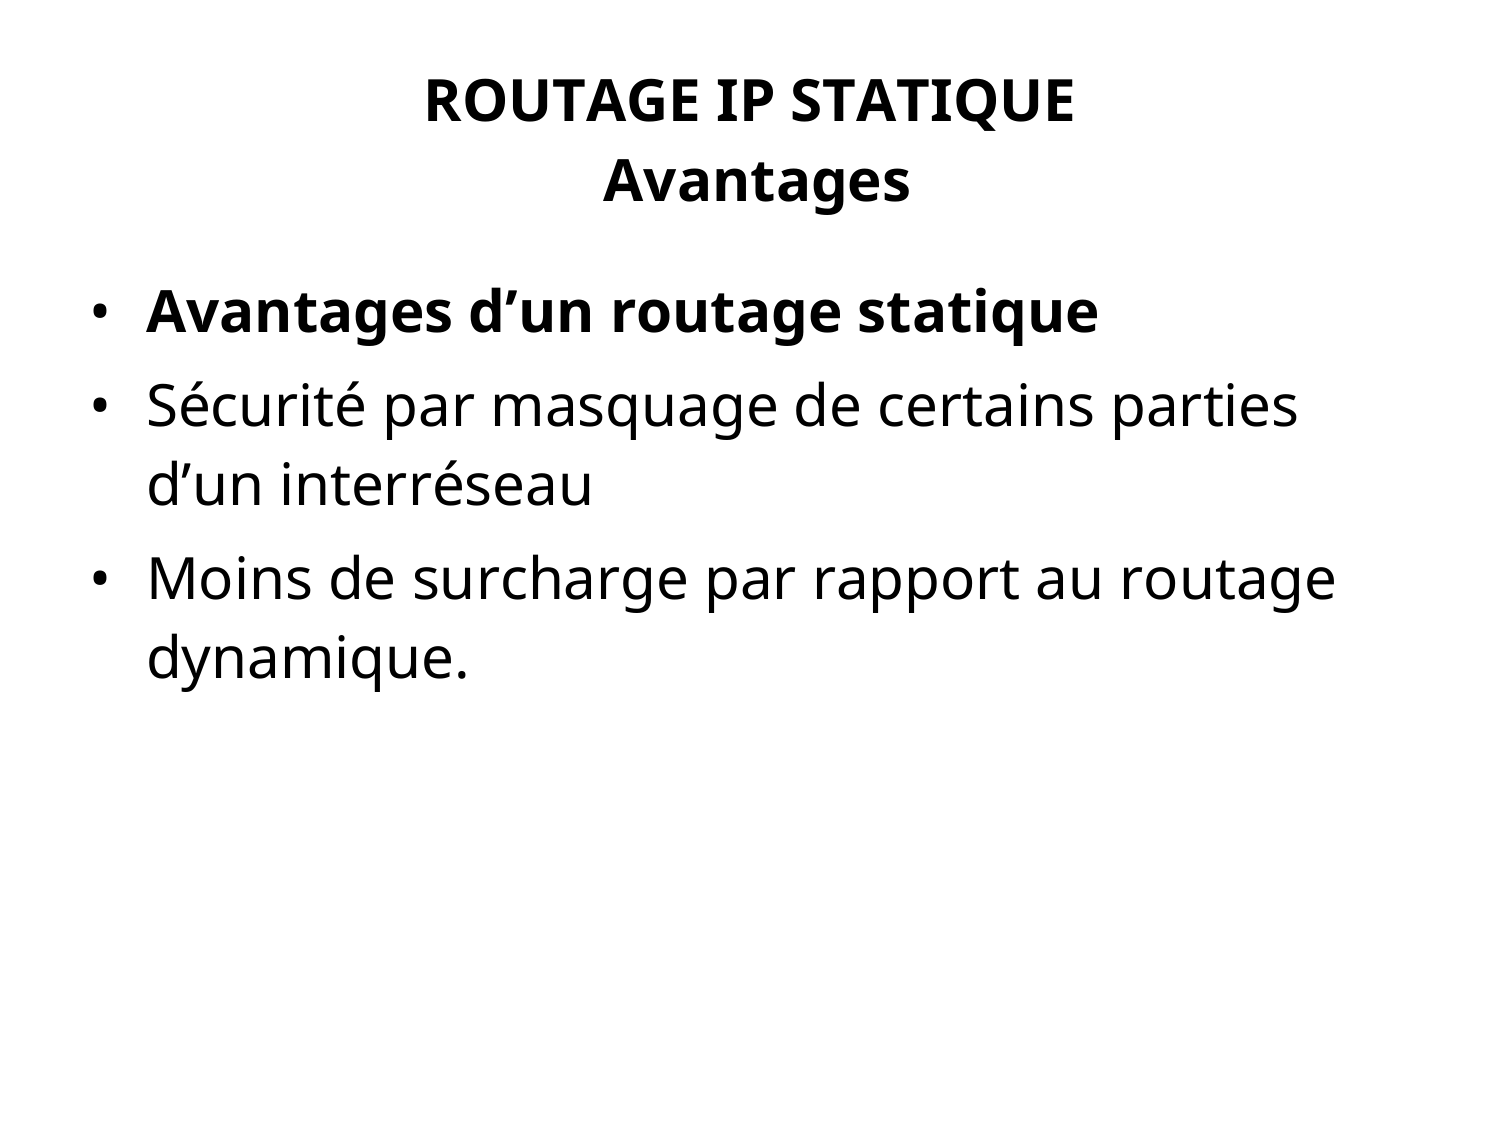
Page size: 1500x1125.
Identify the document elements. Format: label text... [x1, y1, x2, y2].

title ROUTAGE IP STATIQUE Avantages [75, 45, 1426, 233]
list Avantages d’un routage statique Sécurité par masquage de certains parties d’un interréseau Moins de surcharge par rapport au routage dynamique. [75, 262, 1426, 1006]
